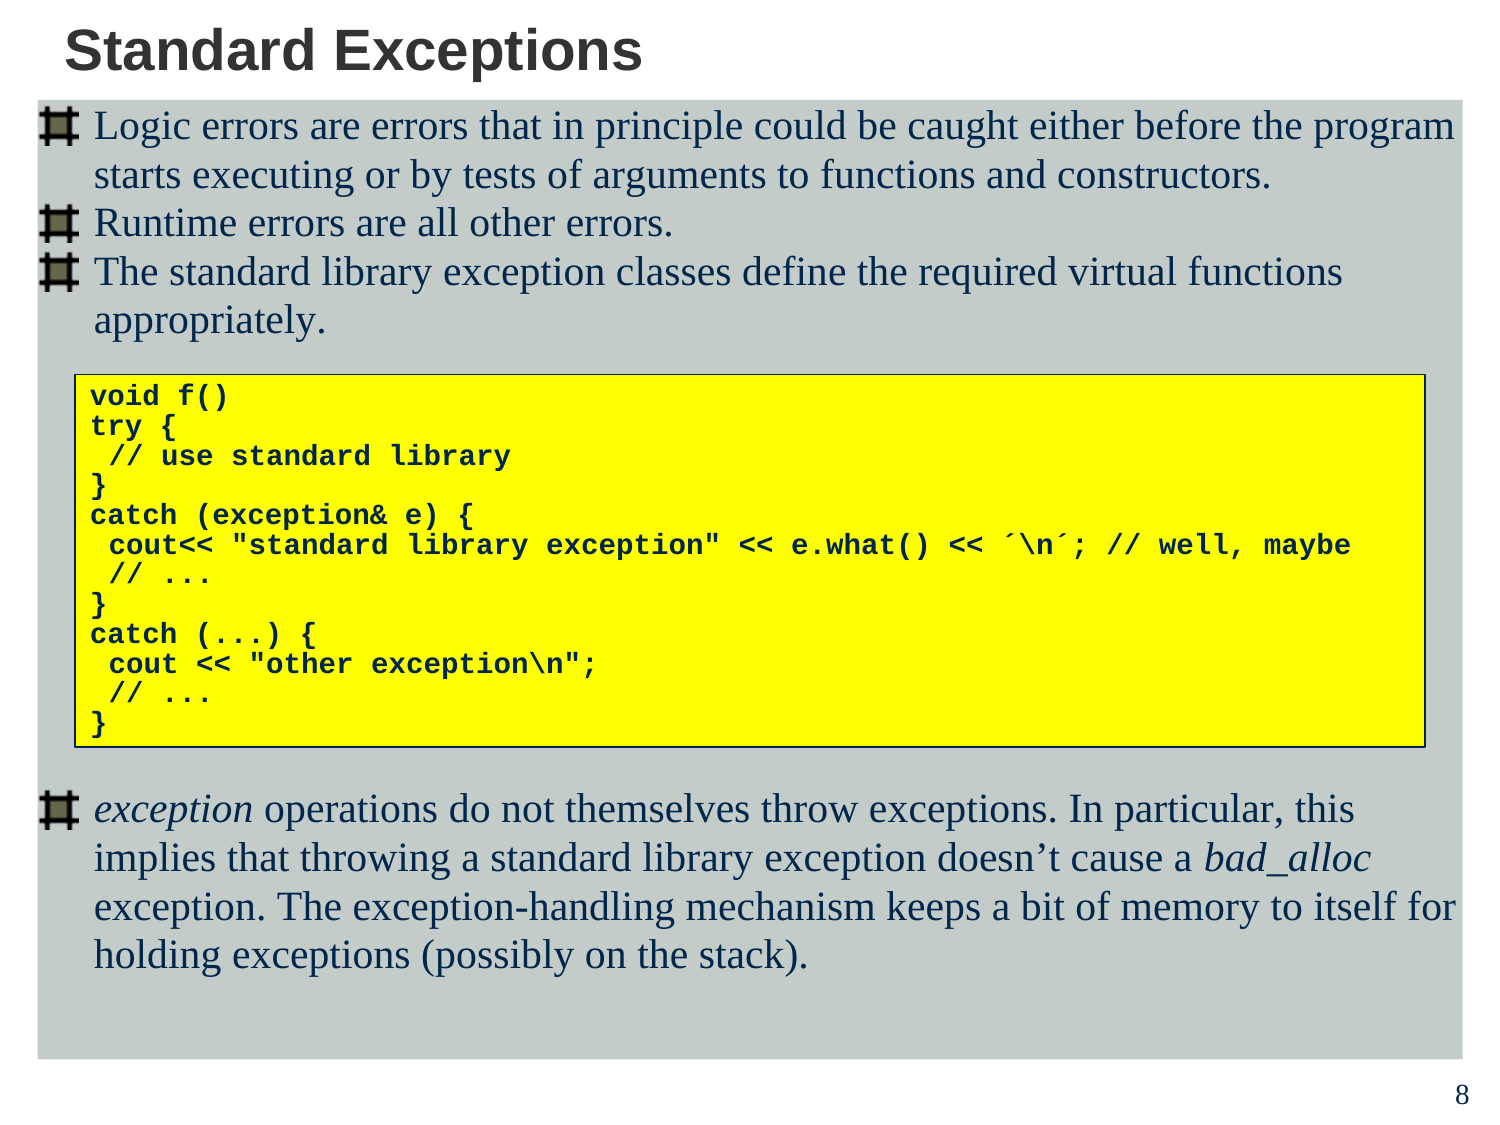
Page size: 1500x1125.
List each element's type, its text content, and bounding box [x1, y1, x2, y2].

text_box void f() try { // use standard library } catch (exception& e) { cout<< "standard library exception" << e.what() << ´\n´; // well, maybe // ... } catch (...) { cout << "other exception\n"; // ... } [75, 374, 1426, 755]
title Standard Exceptions [50, 0, 1450, 91]
list Logic errors are errors that in principle could be caught either before the program starts executing or by tests of arguments to functions and constructors. Runtime errors are all other errors. The standard library exception classes define the required virtual functions appropriately. exception operations do not themselves throw exceptions. In particular, this implies that throwing a standard library exception doesn’t cause a bad_alloc exception. The exception-handling mechanism keeps a bit of memory to itself for holding exceptions (possibly on the stack). [37, 99, 1463, 1060]
